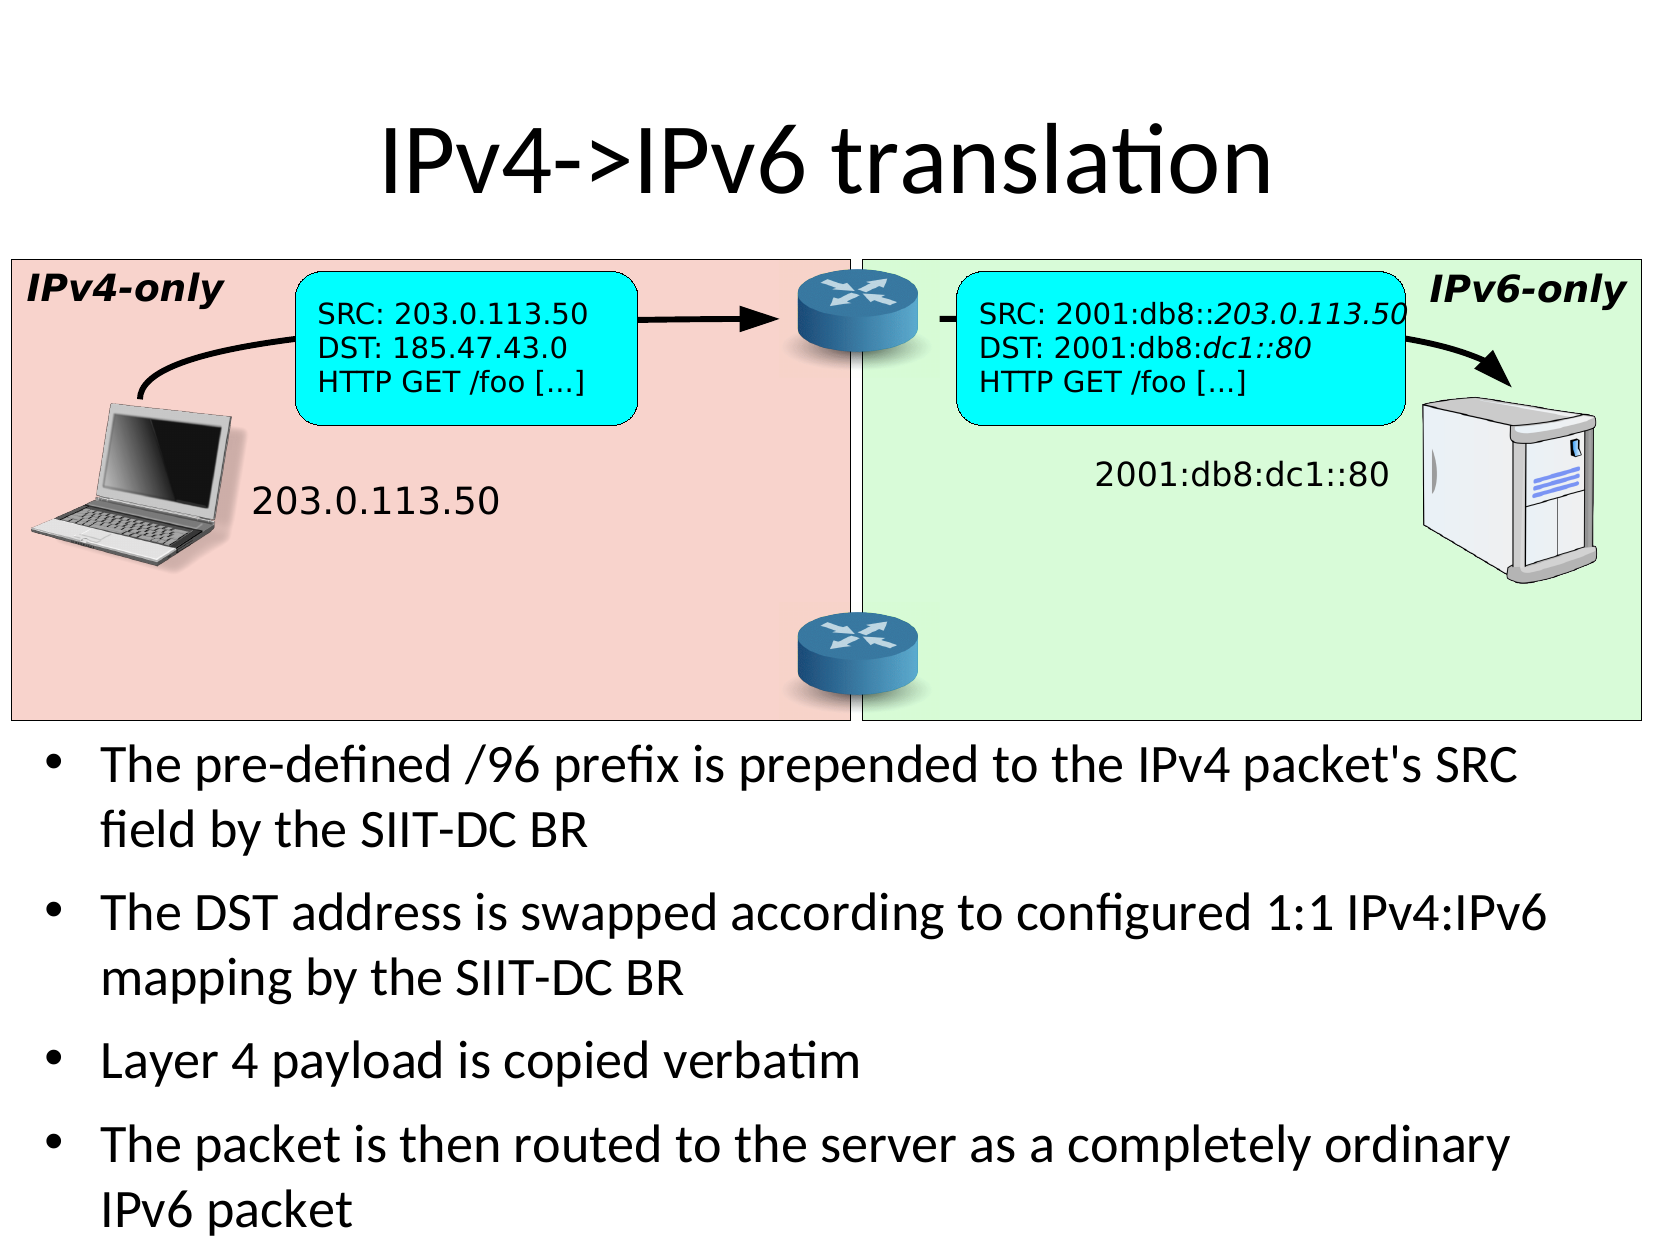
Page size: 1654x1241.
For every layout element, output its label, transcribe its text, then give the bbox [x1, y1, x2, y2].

text_box [862, 259, 1642, 721]
text_box IPv6-only [1414, 260, 1642, 319]
picture [779, 602, 940, 721]
text_box [11, 259, 851, 721]
list The pre-defined /96 prefix is prepended to the IPv4 packet's SRC field by the SIIT-DC BR The DST address is swapped according to configured 1:1 IPv4:IPv6 mapping by the SIIT-DC BR Layer 4 payload is copied verbatim The packet is then routed to the server as a completely ordinary IPv6 packet [29, 720, 1625, 1241]
text_box 2001:db8:dc1::80 [1079, 448, 1406, 503]
text_box [1406, 342, 1508, 387]
picture [779, 259, 940, 378]
text_box SRC: 2001:db8::203.0.113.50 DST: 2001:db8:dc1::80 HTTP GET /foo [...] [956, 271, 1406, 426]
text_box SRC: 203.0.113.50 DST: 185.47.43.0 HTTP GET /foo [...] [295, 271, 638, 426]
picture [1405, 387, 1619, 603]
text_box IPv4-only [11, 259, 239, 319]
text_box 203.0.113.50 [236, 472, 516, 531]
picture [26, 399, 254, 579]
title IPv4->IPv6 translation [82, 49, 1571, 257]
